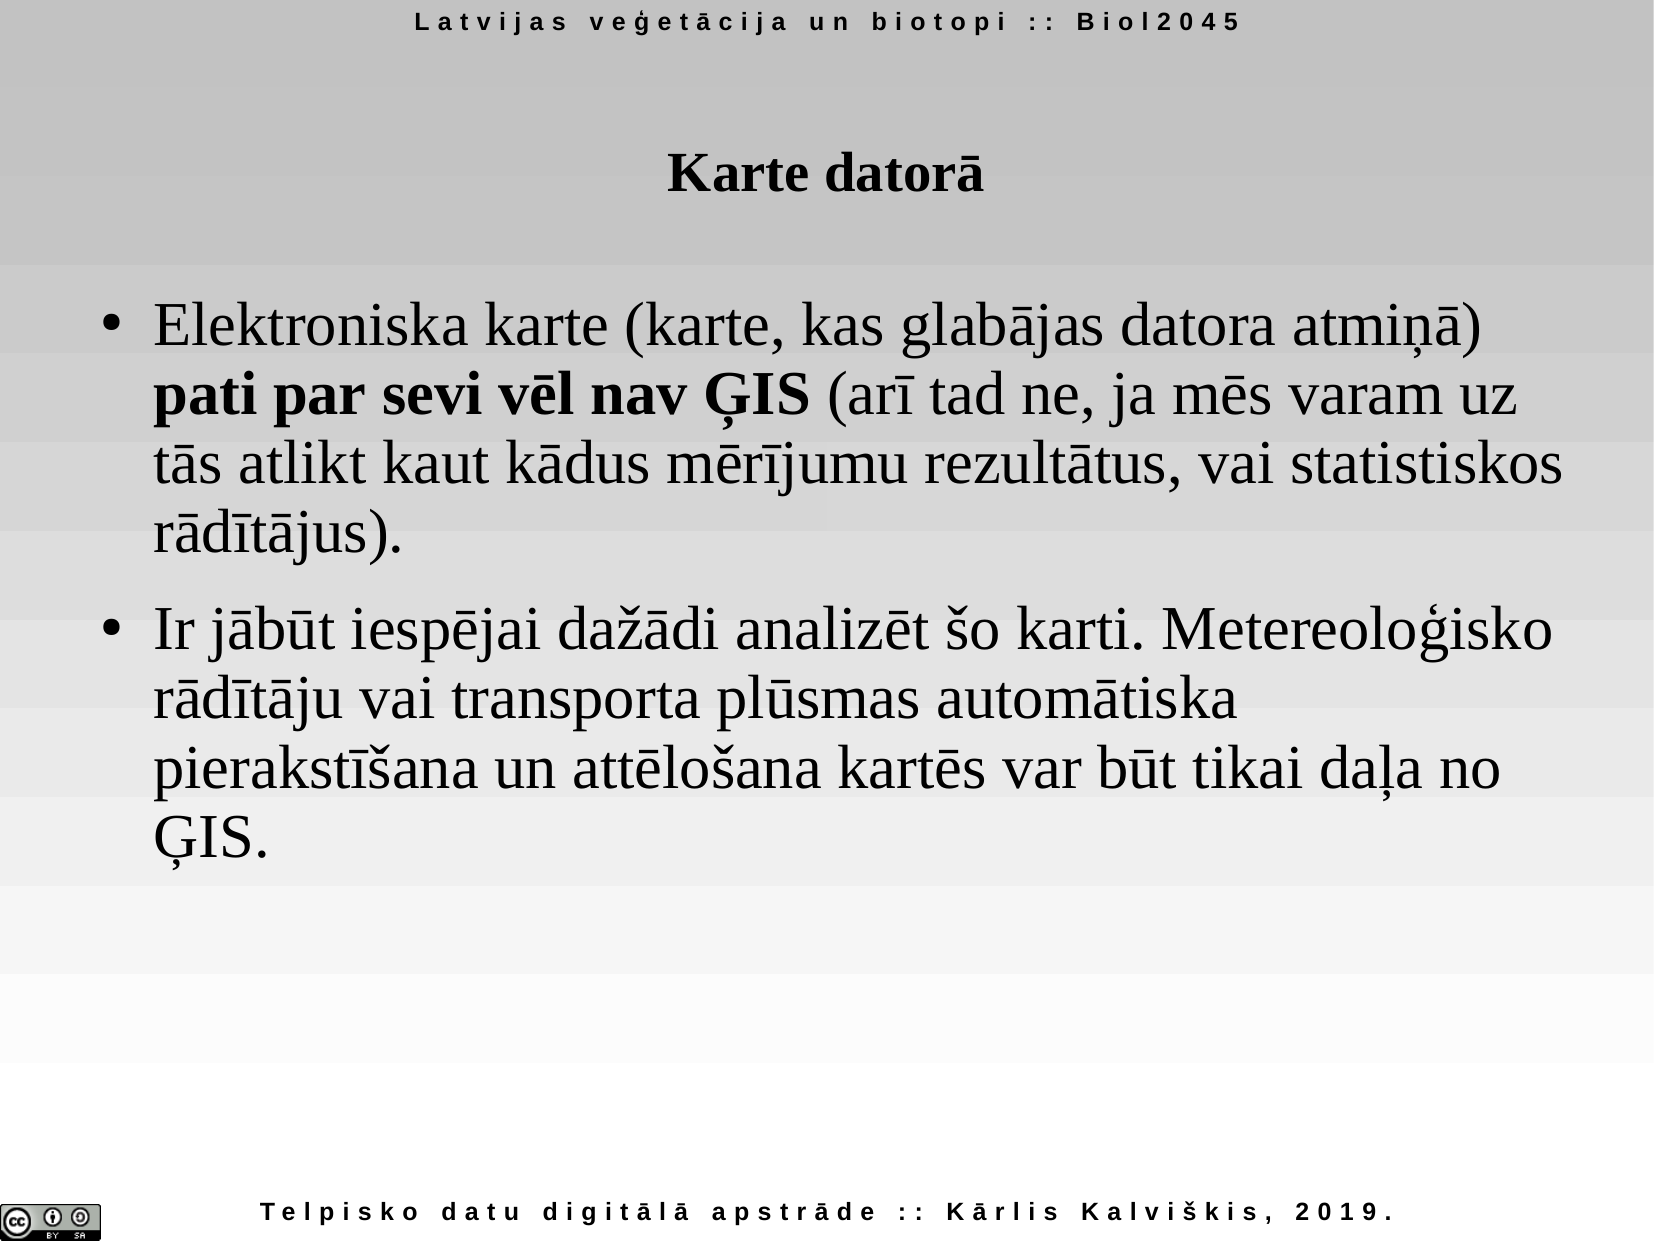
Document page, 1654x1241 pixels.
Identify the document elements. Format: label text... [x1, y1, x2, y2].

title Karte datorā [29, 49, 1625, 296]
list Elektroniska karte (karte, kas glabājas datora atmiņā) pati par sevi vēl nav ĢIS (arī tad ne, ja mēs varam uz tās atlikt kaut kādus mērījumu rezultātus, vai statistiskos rādītājus). Ir jābūt iespējai dažādi analizēt šo karti. Metereoloģisko rādītāju vai transporta plūsmas automātiska pierakstīšana un attēlošana kartēs var būt tikai daļa no ĢIS. [82, 289, 1571, 1113]
picture [0, 0, 1654, 1241]
